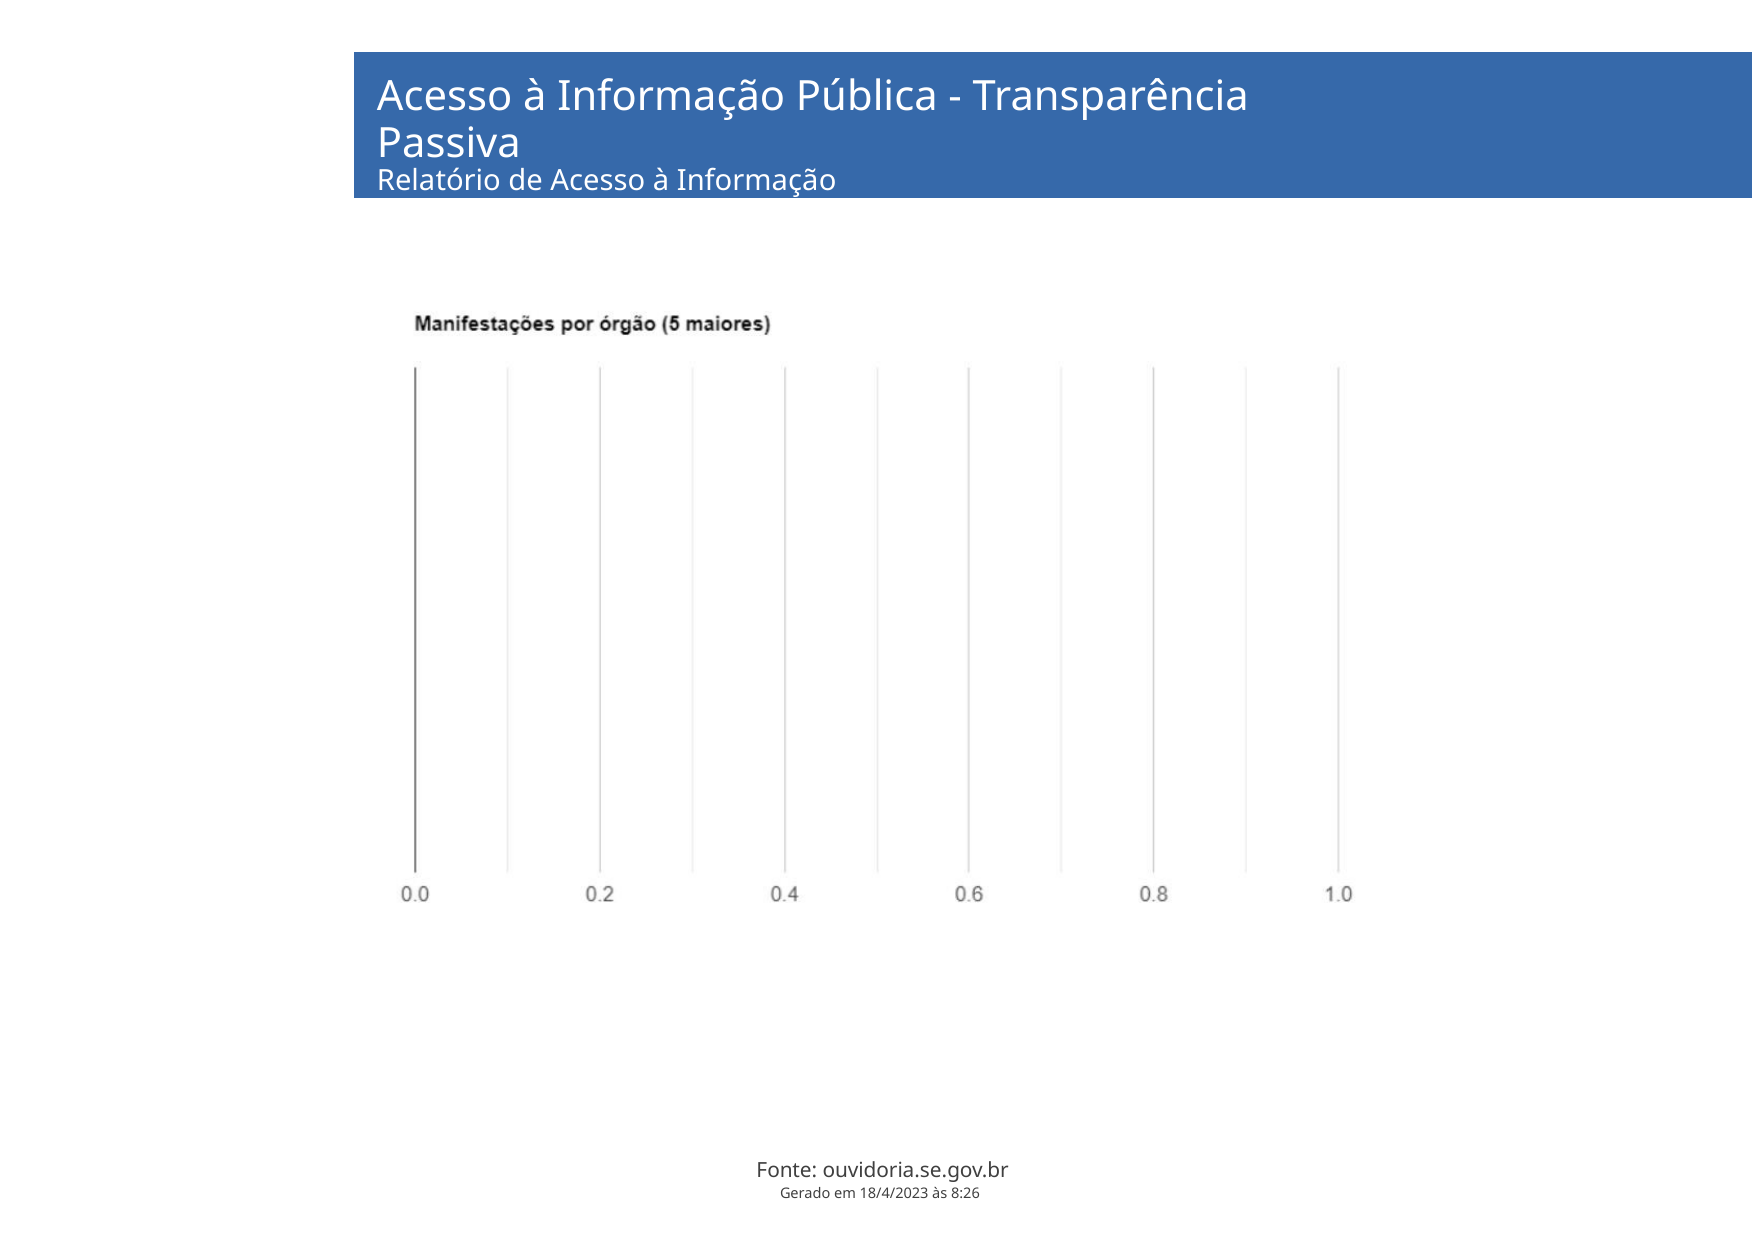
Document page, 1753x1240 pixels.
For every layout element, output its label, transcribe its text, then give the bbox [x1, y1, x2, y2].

text_box [354, 52, 1752, 198]
text_box Fonte: ouvidoria.se.gov.br [756, 1158, 1023, 1182]
text_box Acesso à Informação Pública - Transparência Passiva Relatório de Acesso à Informação EMSETURMarço a Março de 2023 [376, 72, 1403, 228]
text_box [155, 211, 1599, 1028]
text_box Gerado em 18/4/2023 às 8:26 [780, 1184, 999, 1202]
